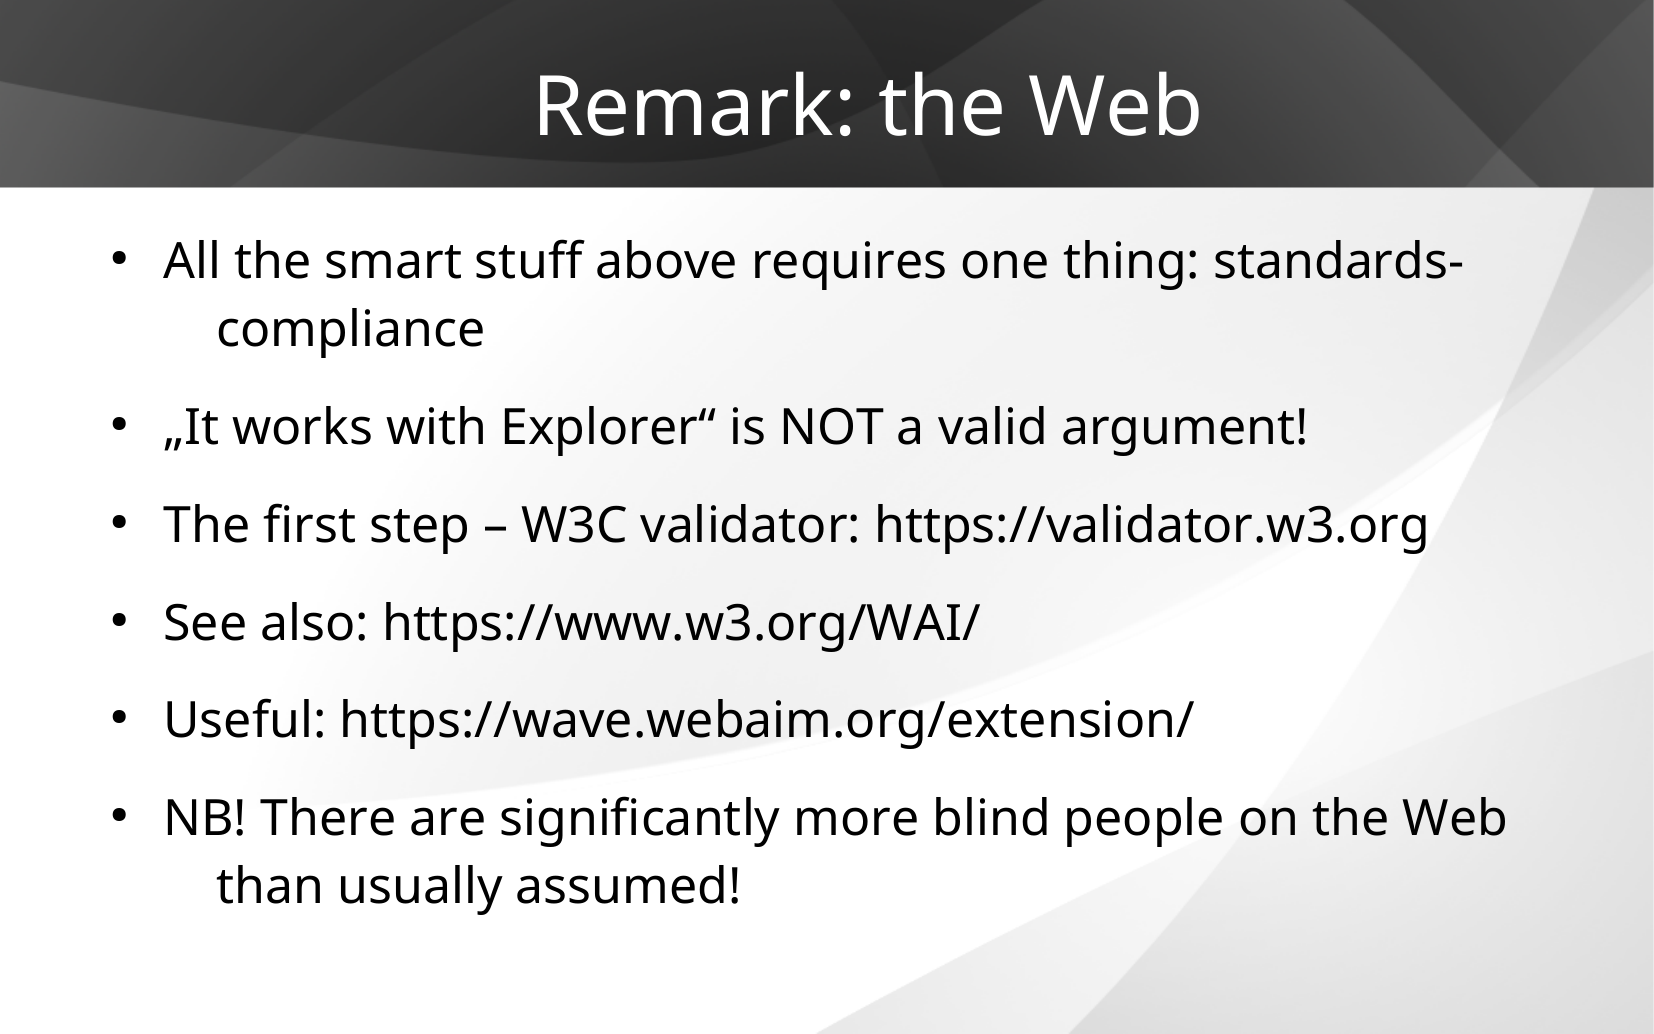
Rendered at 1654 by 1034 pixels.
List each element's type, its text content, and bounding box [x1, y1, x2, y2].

picture [0, 0, 1654, 1034]
list All the smart stuff above requires one thing: standards-compliance „It works with Explorer“ is NOT a valid argument! The first step – W3C validator: https://validator.w3.org See also: https://www.w3.org/WAI/ Useful: https://wave.webaim.org/extension/ NB! There are significantly more blind people on the Web than usually assumed! [75, 225, 1613, 1013]
title Remark: the Web [124, 0, 1613, 208]
